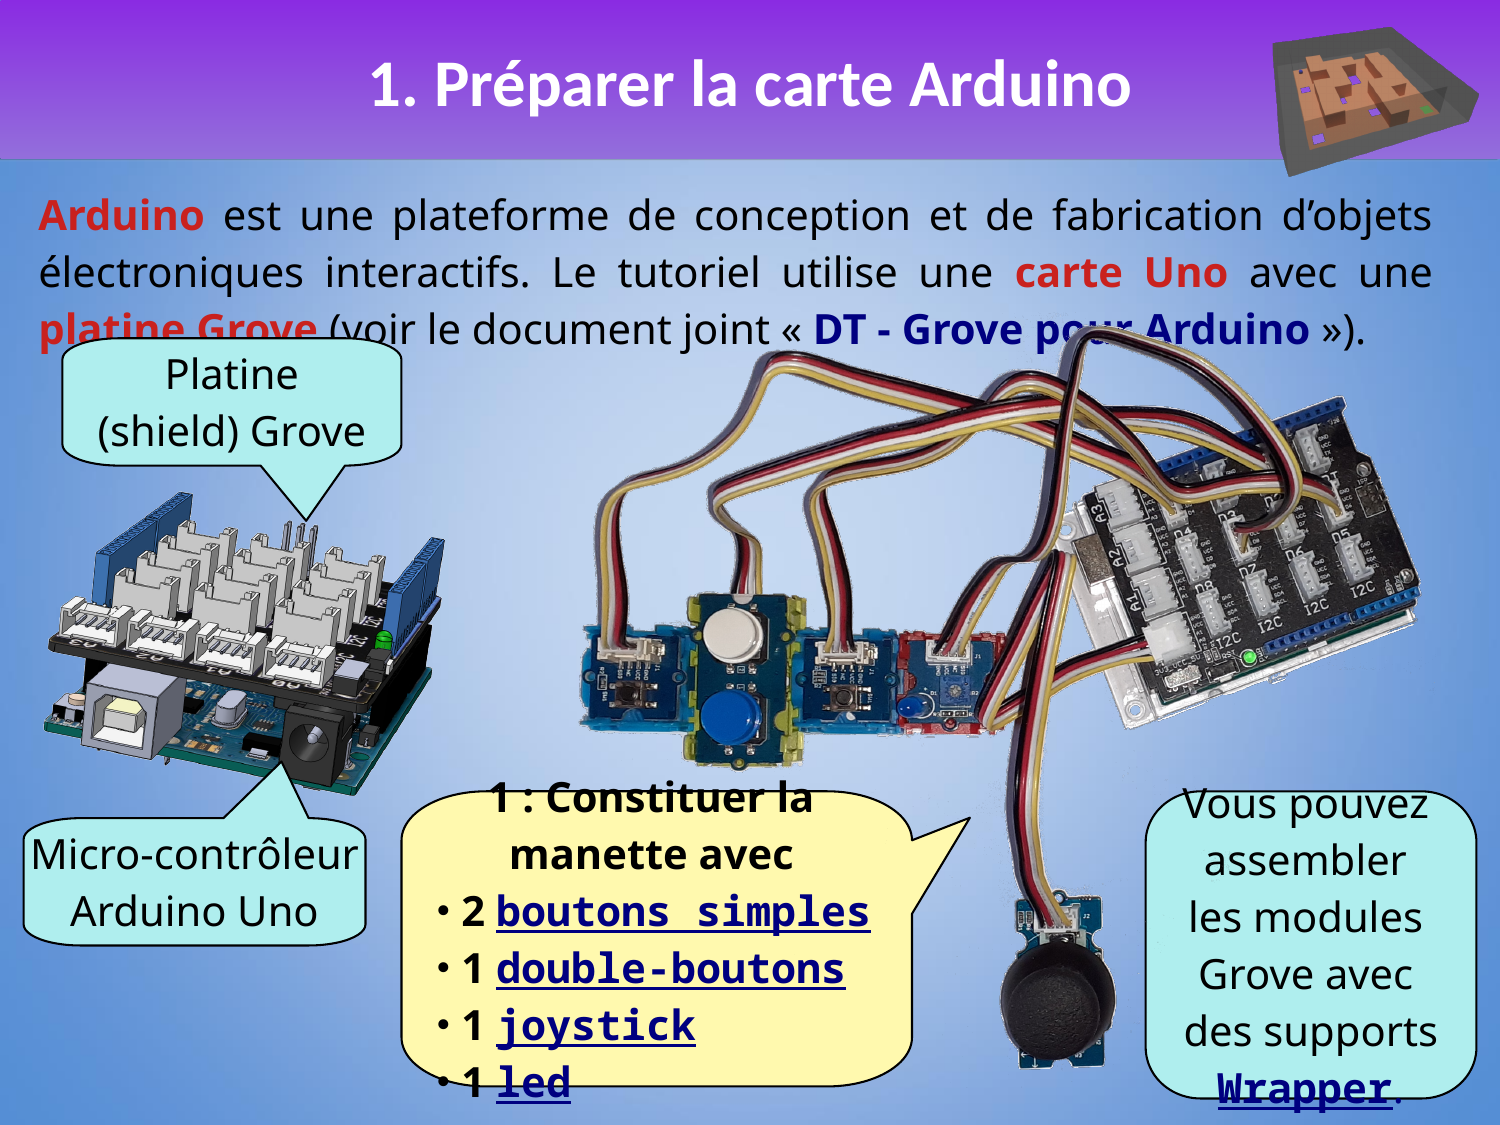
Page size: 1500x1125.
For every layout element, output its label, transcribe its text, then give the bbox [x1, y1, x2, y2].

text_box Vous pouvez assembler les modules Grove avec des supports Wrapper. [1381, 793, 1477, 1099]
text_box Platine (shield) Grove [62, 338, 402, 521]
text_box 1 : Constituer la manette avec 2 boutons simples 1 double-boutons 1 joystick 1 led [401, 791, 547, 1087]
text_box Arduino est une plateforme de conception et de fabrication d’objets électroniques interactifs. Le tutoriel utilise une carte Uno avec une platine Grove (voir le document joint « DT - Grove pour Arduino »). [23, 178, 1448, 319]
text_box 1. Préparer la carte Arduino [0, 0, 1500, 159]
picture [0, 27, 1500, 1125]
text_box Micro-contrôleur Arduino Uno [23, 761, 366, 946]
